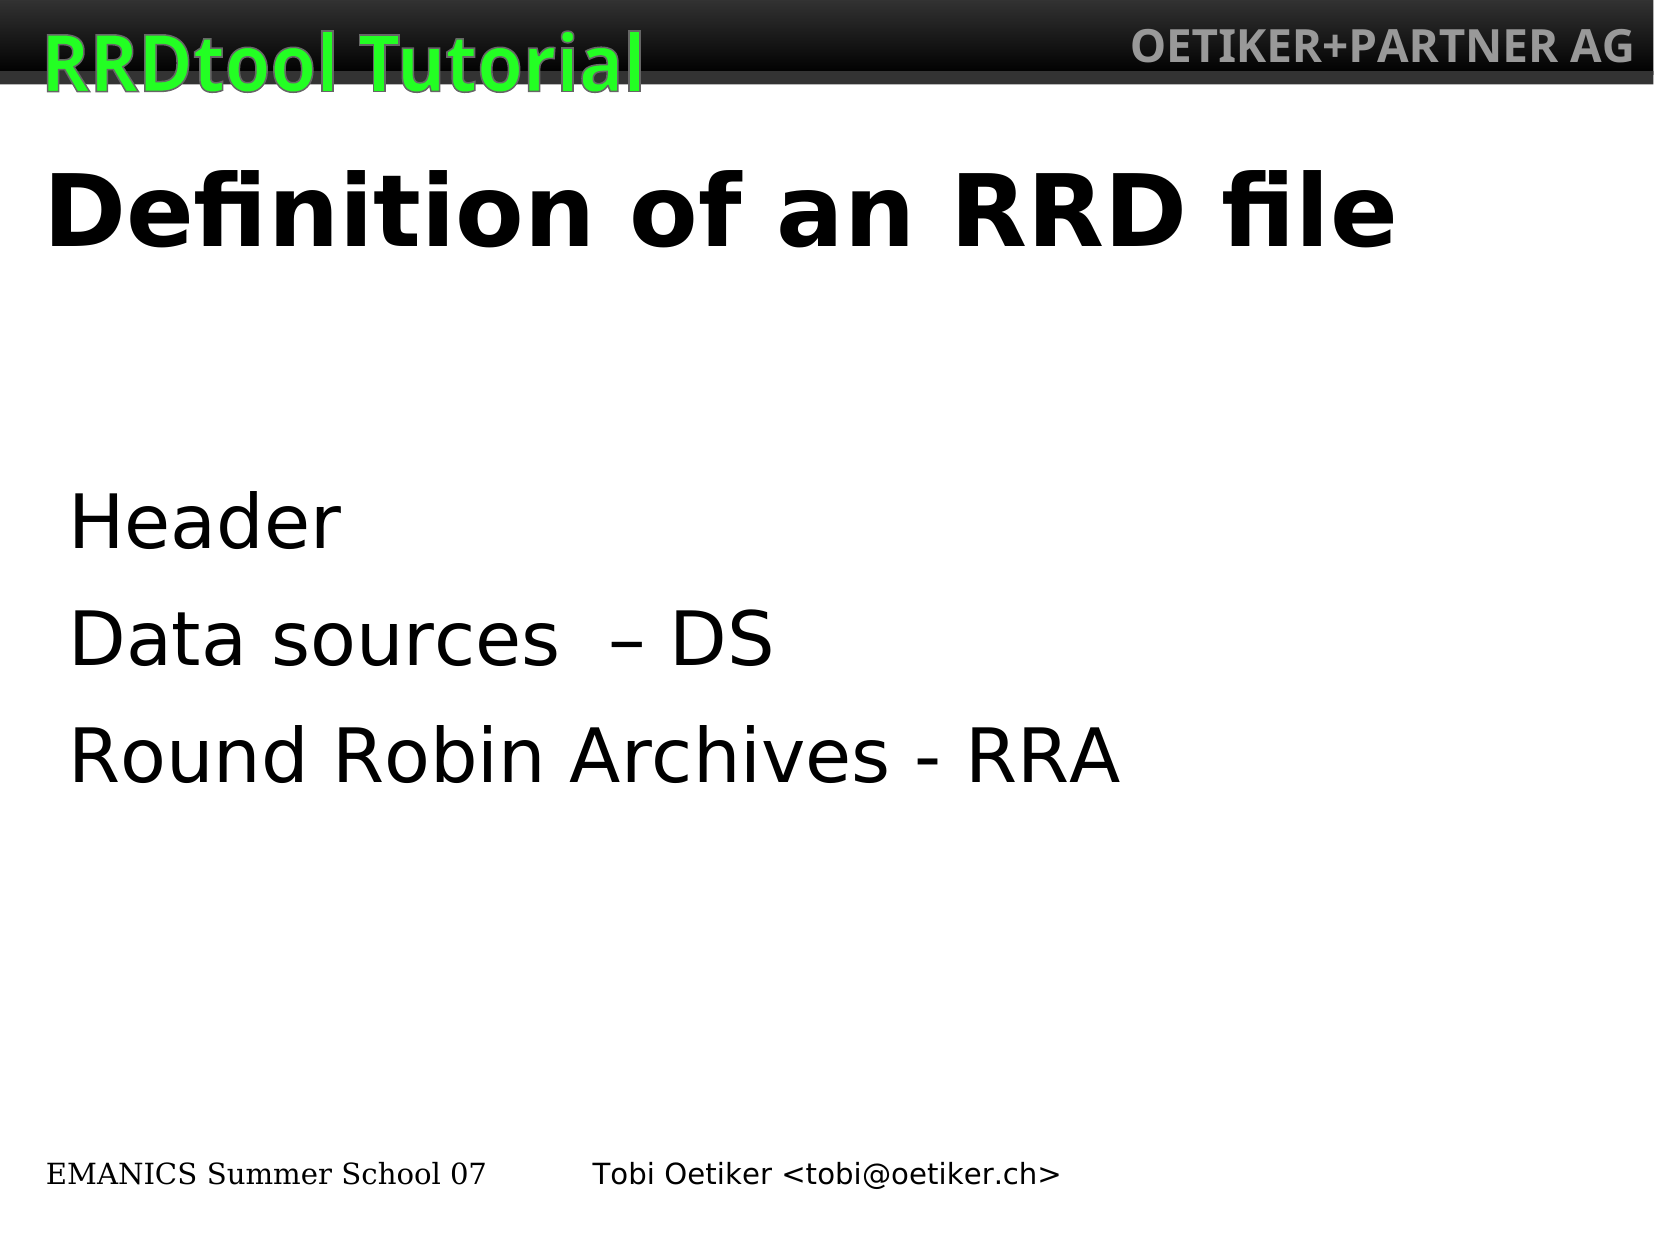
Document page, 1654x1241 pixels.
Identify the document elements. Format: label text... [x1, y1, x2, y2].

title Definition of an RRD file [43, 137, 1582, 287]
list Header Data sources – DS Round Robin Archives - RRA [50, 478, 1571, 1064]
